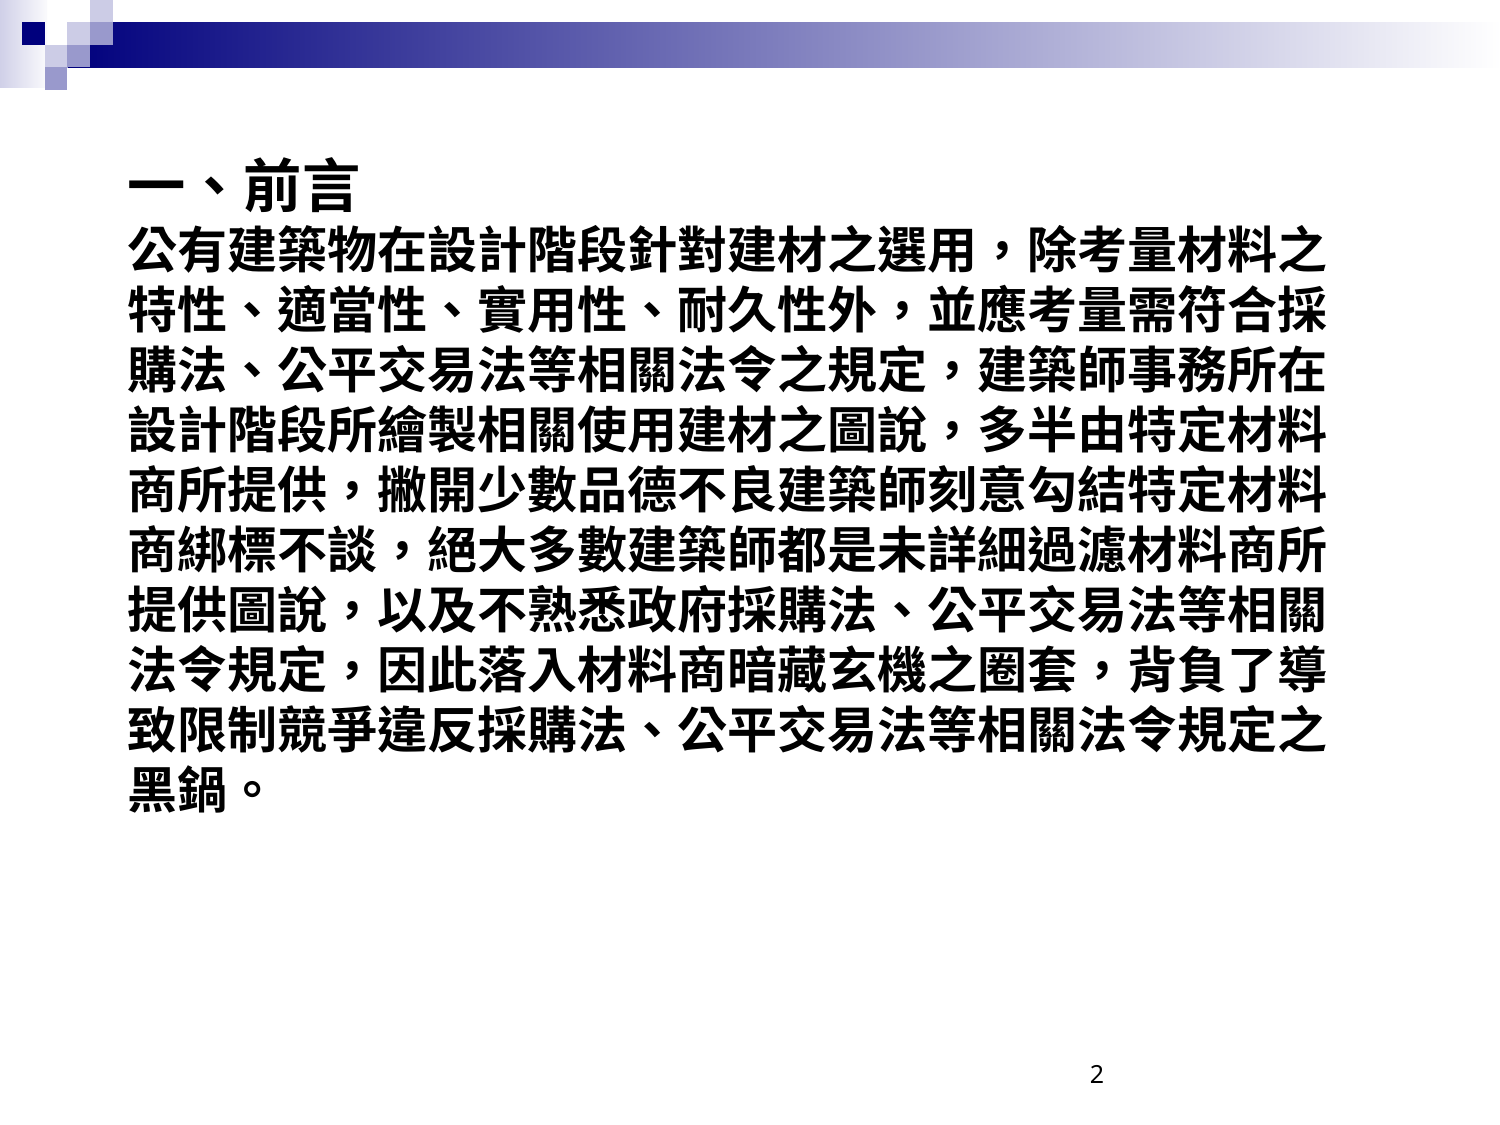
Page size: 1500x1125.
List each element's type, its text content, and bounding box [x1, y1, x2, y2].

text_box 一、前言 公有建築物在設計階段針對建材之選用，除考量材料之特性、適當性、實用性、耐久性外，並應考量需符合採購法、公平交易法等相關法令之規定，建築師事務所在設計階段所繪製相關使用建材之圖說，多半由特定材料商所提供，撇開少數品德不良建築師刻意勾結特定材料商綁標不談，絕大多數建築師都是未詳細過濾材料商所提供圖說，以及不熟悉政府採購法、公平交易法等相關法令規定，因此落入材料商暗藏玄機之圈套，背負了導致限制競爭違反採購法、公平交易法等相關法令規定之黑鍋。 [112, 141, 1388, 827]
text_box [1074, 1025, 1426, 1101]
